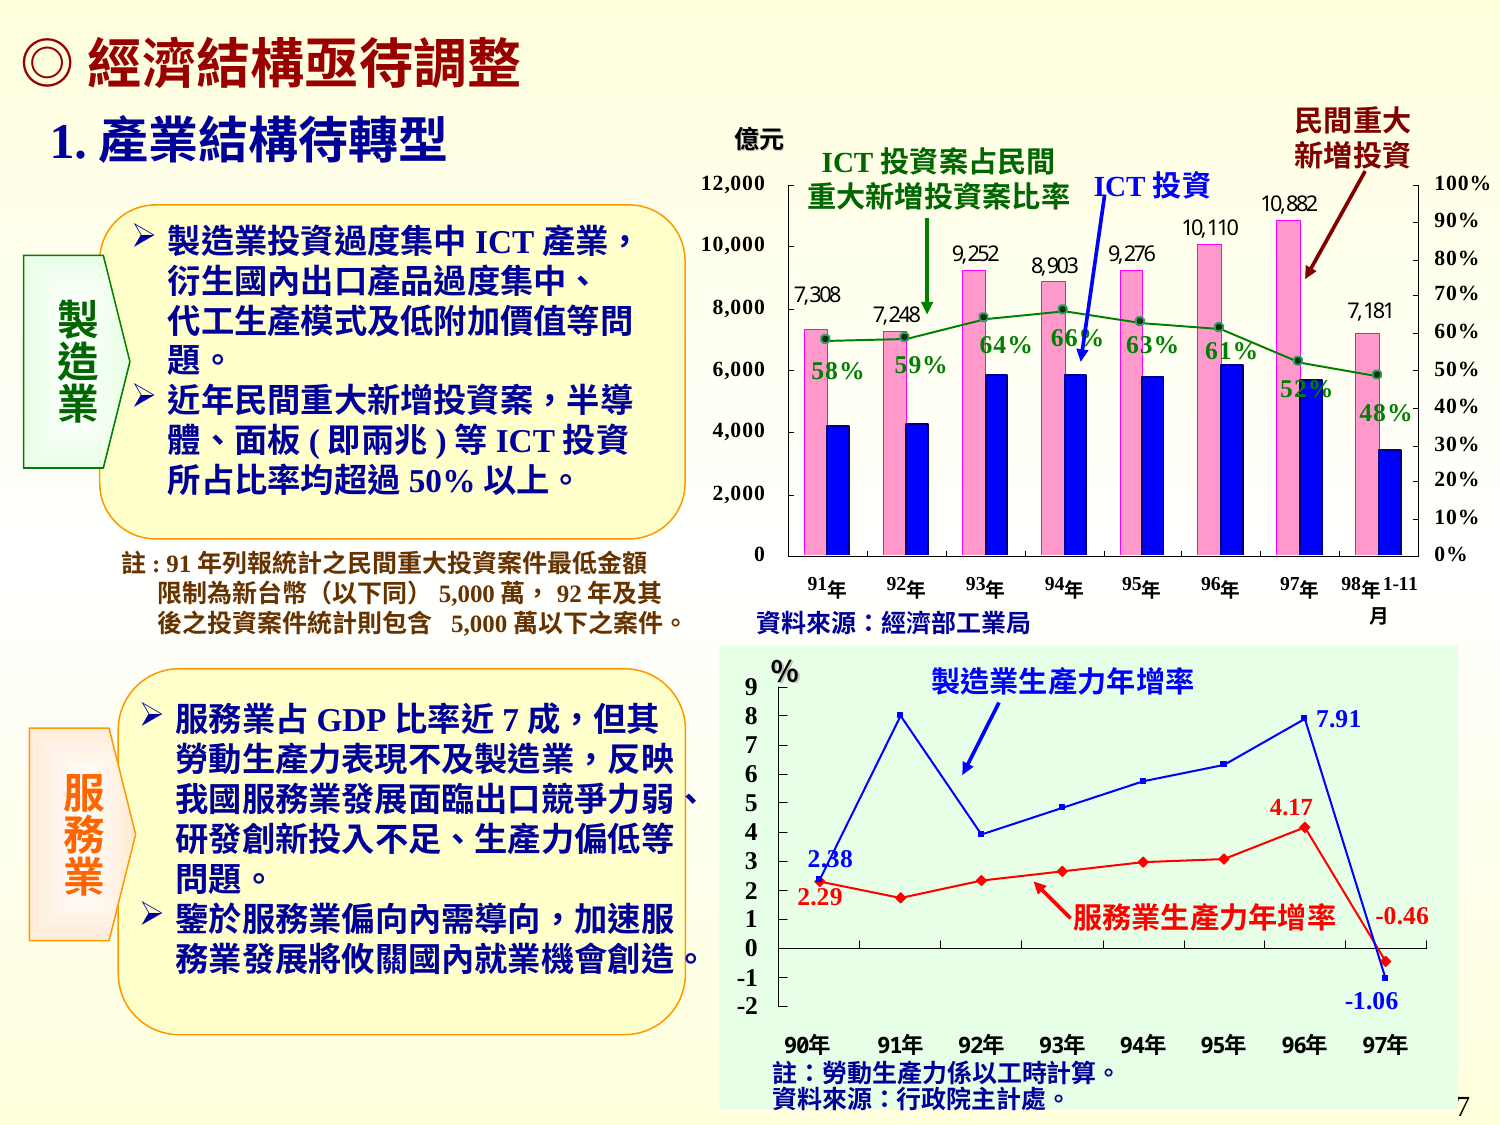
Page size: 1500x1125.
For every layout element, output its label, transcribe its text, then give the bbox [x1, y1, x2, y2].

text_box [821, 645, 1458, 1110]
text_box 服務業占GDP比率近7成，但其勞動生產力表現不及製造業，反映我國服務業發展面臨出口競爭力弱、研發創新投入不足、生產力偏低等問題。 鑒於服務業偏向內需導向，加速服務業發展將攸關國內就業機會創造。 [123, 690, 691, 986]
text_box 服務業生產力年增率 [1128, 893, 1282, 941]
text_box ◎經濟結構亟待調整 [5, 22, 680, 103]
text_box 億元 [648, 115, 871, 162]
text_box 服務業 [29, 728, 123, 941]
text_box 註: 91年列報統計之民間重大投資案件最低金額限制為新台幣（以下同）5,000萬，92年及其後之投資案件統計則包含 5,000萬以下之案件。 [106, 540, 680, 646]
text_box [118, 889, 685, 1035]
text_box 製造業投資過度集中ICT產業，衍生國內出口產品過度集中、 代工生產模式及低附加價值等問題。 近年民間重大新增投資案，半導體、面板(即兩兆)等ICT投資所占比率均超過50%以上。 [100, 196, 686, 524]
text_box 資料來源：經濟部工業局 [741, 596, 1104, 646]
text_box 註：勞動生產力係以工時計算。 資料來源：行政院主計處。 [757, 1060, 1176, 1123]
text_box 1.產業結構待轉型 [20, 103, 479, 180]
text_box 製造業 [23, 255, 100, 469]
text_box [99, 469, 686, 539]
text_box ％ [749, 645, 821, 696]
chart [667, 137, 1500, 1104]
text_box [719, 1104, 757, 1110]
text_box [118, 706, 123, 779]
text_box [719, 645, 749, 651]
text_box 製造業生產力年增率 [986, 657, 1140, 705]
text_box ICT投資 [1070, 160, 1235, 209]
text_box 民間重大 新増投資 [1283, 113, 1424, 161]
text_box [132, 668, 671, 690]
text_box ICT投資案占民間 重大新増投資案比率 [785, 148, 1093, 208]
